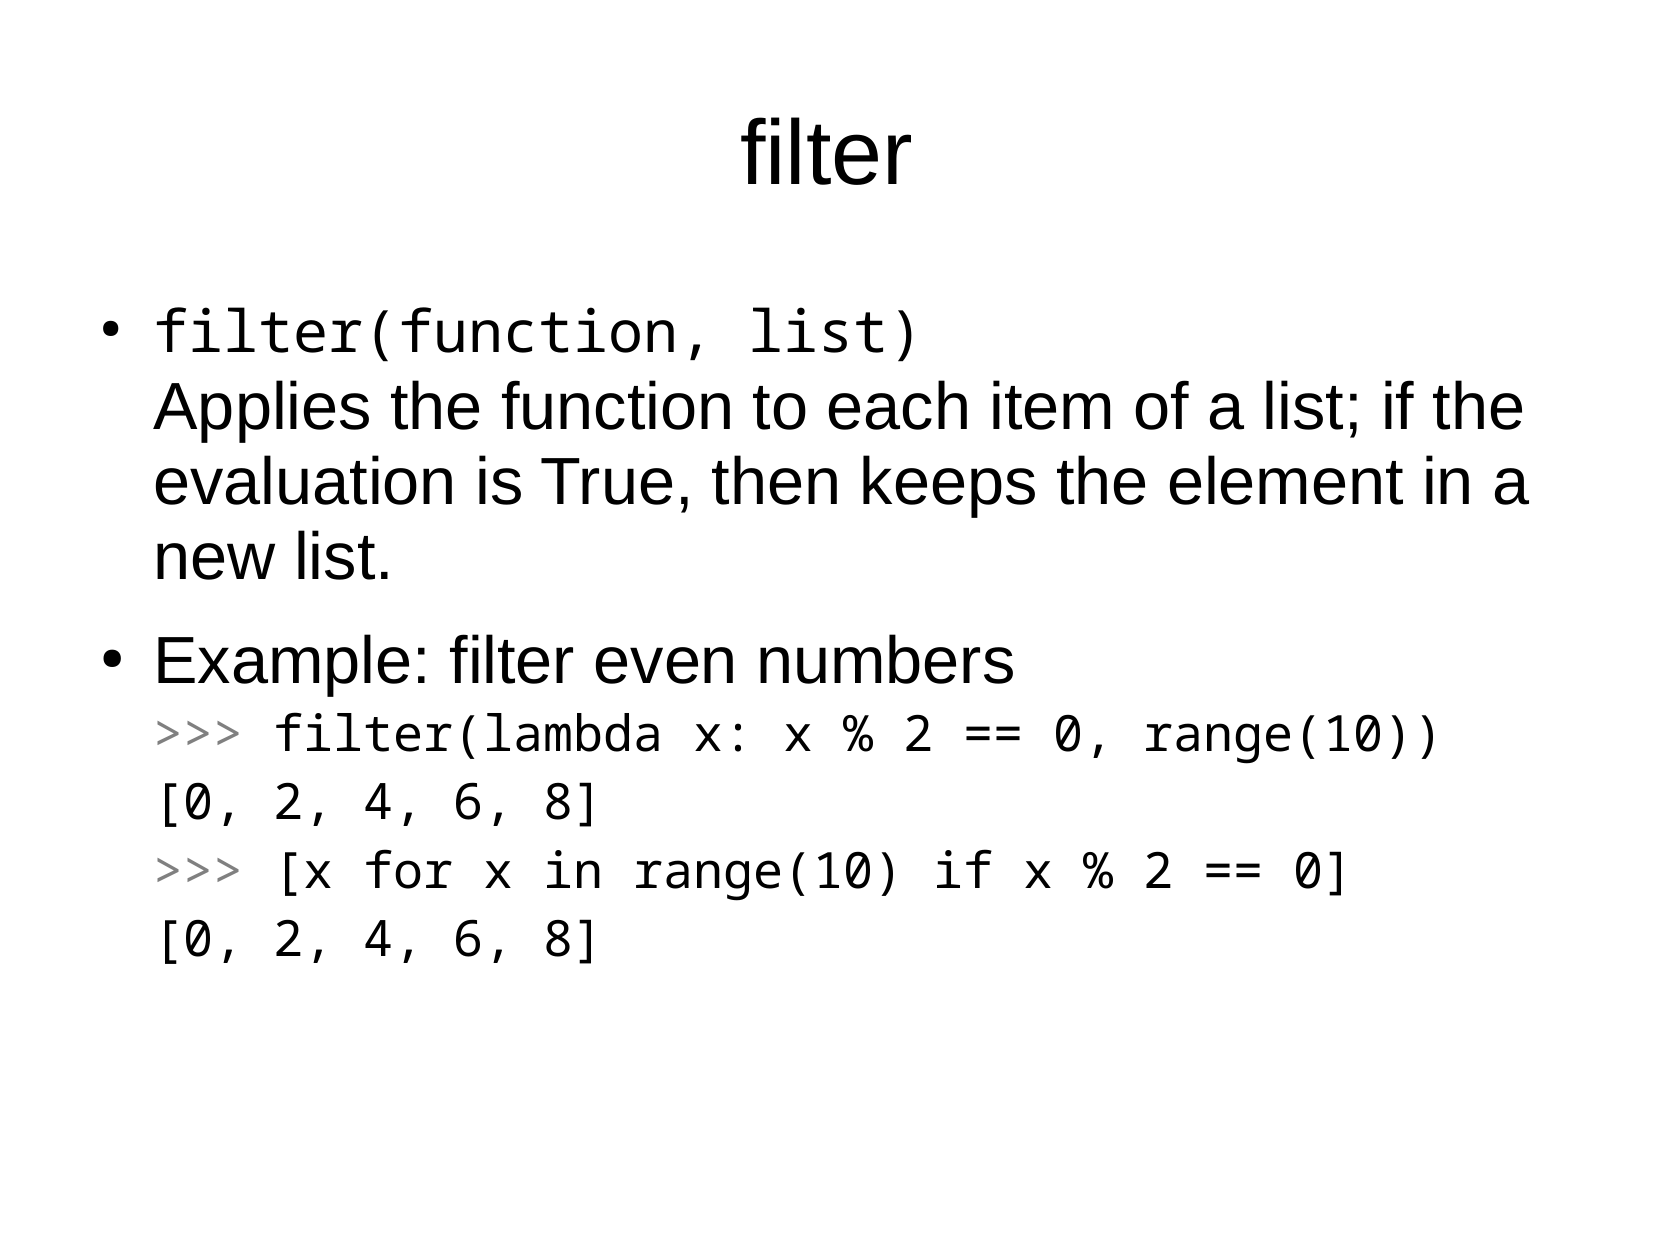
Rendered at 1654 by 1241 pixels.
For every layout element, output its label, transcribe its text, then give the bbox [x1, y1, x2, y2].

list filter(function, list) Applies the function to each item of a list; if the evaluation is True, then keeps the element in a new list. Example: filter even numbers >>> filter(lambda x: x % 2 == 0, range(10)) [0, 2, 4, 6, 8] >>> [x for x in range(10) if x % 2 == 0] [0, 2, 4, 6, 8] [82, 290, 1571, 1109]
title filter [82, 56, 1571, 250]
